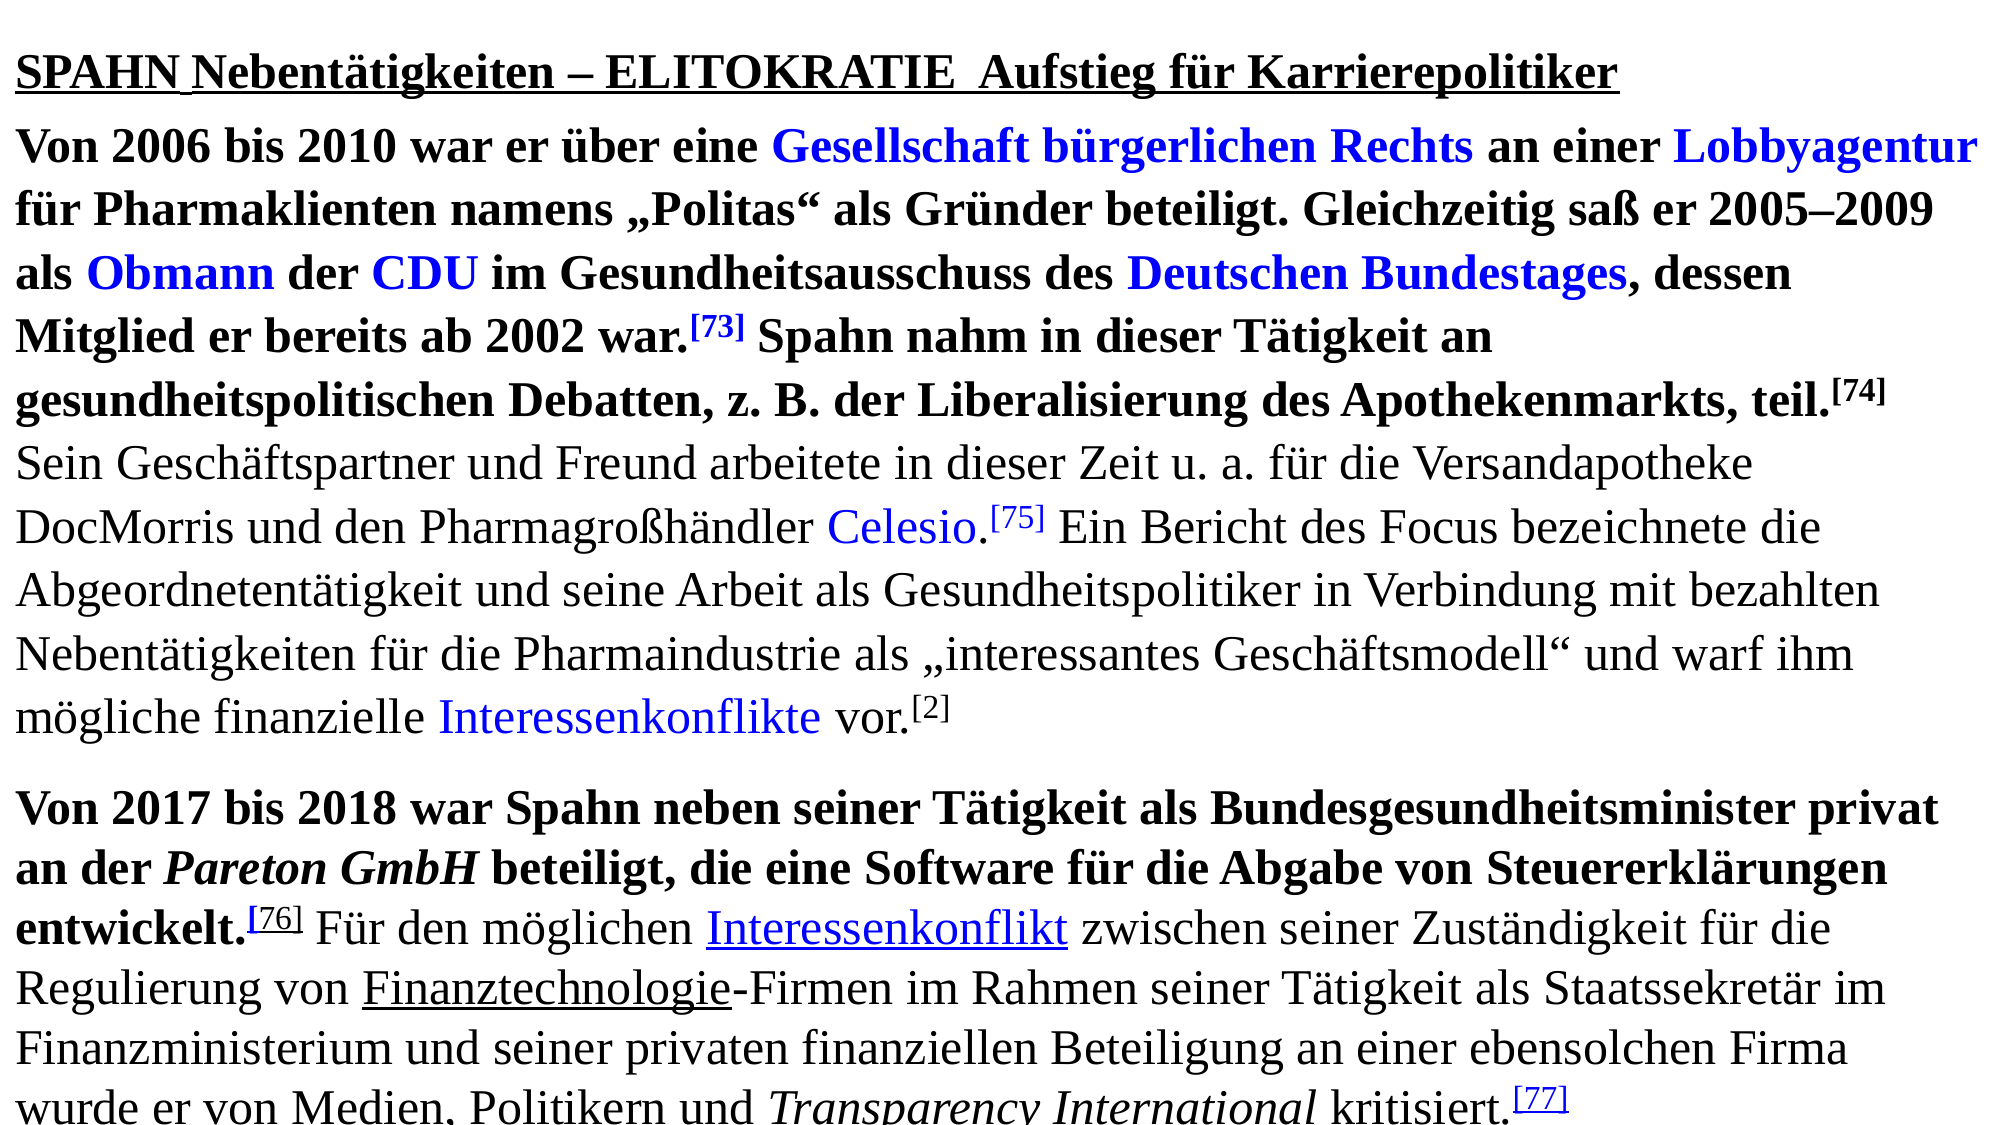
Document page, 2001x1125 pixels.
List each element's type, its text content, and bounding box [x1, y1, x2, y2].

text_box SPAHN Nebentätigkeiten – ELITOKRATIE Aufstieg für Karrierepolitiker Von 2006 bis 2010 war er über eine Gesellschaft bürgerlichen Rechts an einer Lobbyagentur für Pharmaklienten namens „Politas“ als Gründer beteiligt. Gleichzeitig saß er 2005–2009 als Obmann der CDU im Gesundheitsausschuss des Deutschen Bundestages, dessen Mitglied er bereits ab 2002 war.[73] Spahn nahm in dieser Tätigkeit an gesundheitspolitischen Debatten, z. B. der Liberalisierung des Apothekenmarkts, teil.[74] Sein Geschäftspartner und Freund arbeitete in dieser Zeit u. a. für die Versandapotheke DocMorris und den Pharmagroßhändler Celesio.[75] Ein Bericht des Focus bezeichnete die Abgeordnetentätigkeit und seine Arbeit als Gesundheitspolitiker in Verbindung mit bezahlten Nebentätigkeiten für die Pharmaindustrie als „interessantes Geschäftsmodell“ und warf ihm mögliche finanzielle Interessenkonflikte vor.[2] [0, 26, 2000, 766]
text_box Von 2017 bis 2018 war Spahn neben seiner Tätigkeit als Bundesgesundheitsminister privat an der Pareton GmbH beteiligt, die eine Software für die Abgabe von Steuererklärungen entwickelt.[76] Für den möglichen Interessenkonflikt zwischen seiner Zuständigkeit für die Regulierung von Finanztechnologie-Firmen im Rahmen seiner Tätigkeit als Staatssekretär im Finanzministerium und seiner privaten finanziellen Beteiligung an einer ebensolchen Firma wurde er von Medien, Politikern und Transparency International kritisiert.[77] [0, 766, 2000, 1125]
